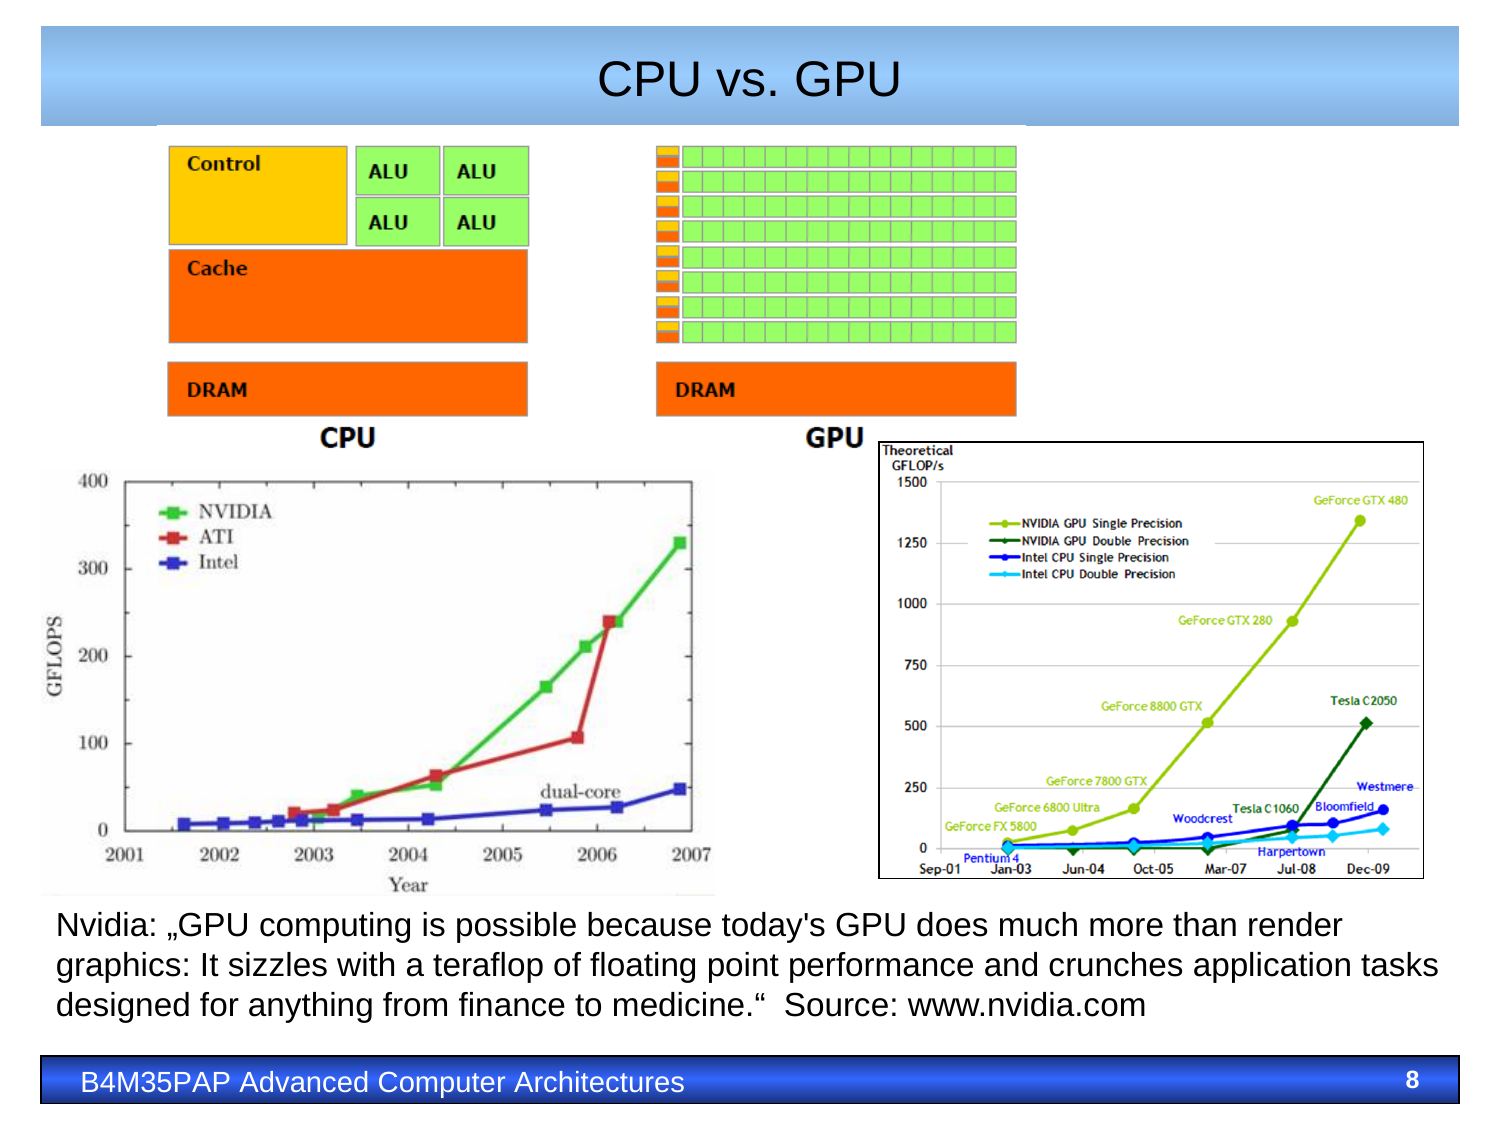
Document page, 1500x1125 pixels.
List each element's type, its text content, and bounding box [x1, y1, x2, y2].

picture [41, 125, 1424, 896]
text_box Nvidia: „GPU computing is possible because today's GPU does much more than render graphics: It sizzles with a teraflop of floating point performance and crunches application tasks designed for anything from finance to medicine.“ Source: www.nvidia.com [41, 896, 1459, 1031]
title CPU vs. GPU [41, 26, 1459, 126]
